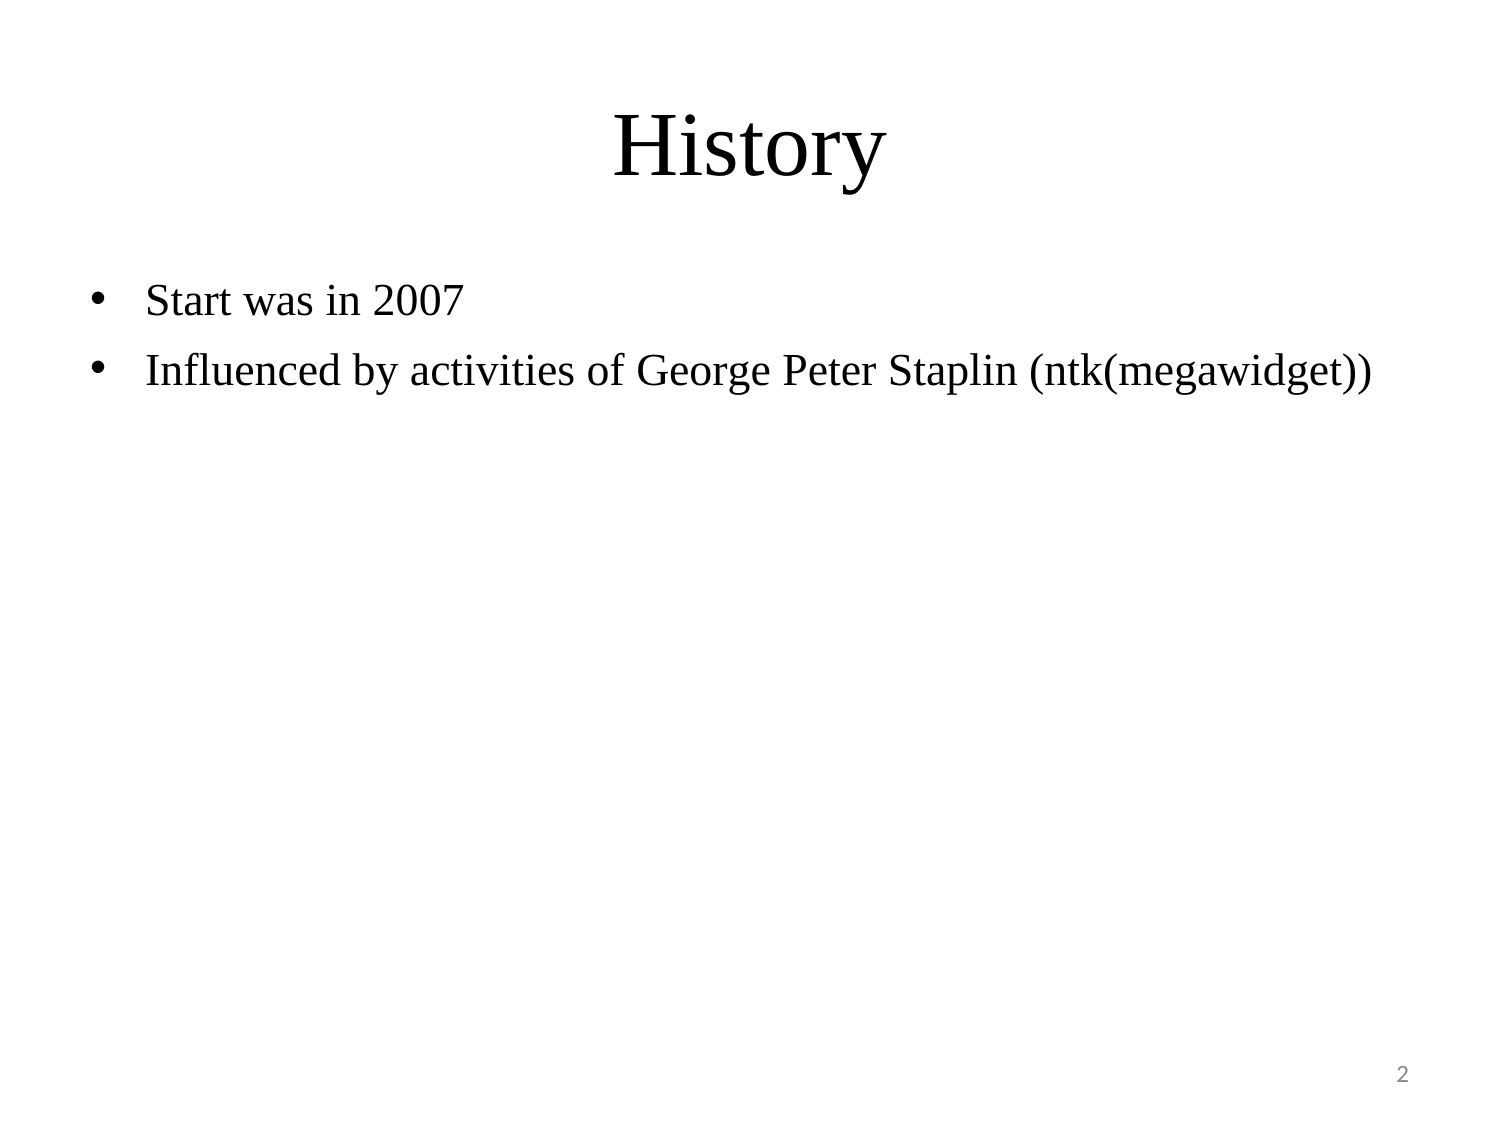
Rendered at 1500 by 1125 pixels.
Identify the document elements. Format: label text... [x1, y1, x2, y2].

text_box Start was in 2007 Influenced by activities of George Peter Staplin (ntk(megawidget)) [75, 262, 1426, 1005]
text_box History [75, 45, 1426, 233]
